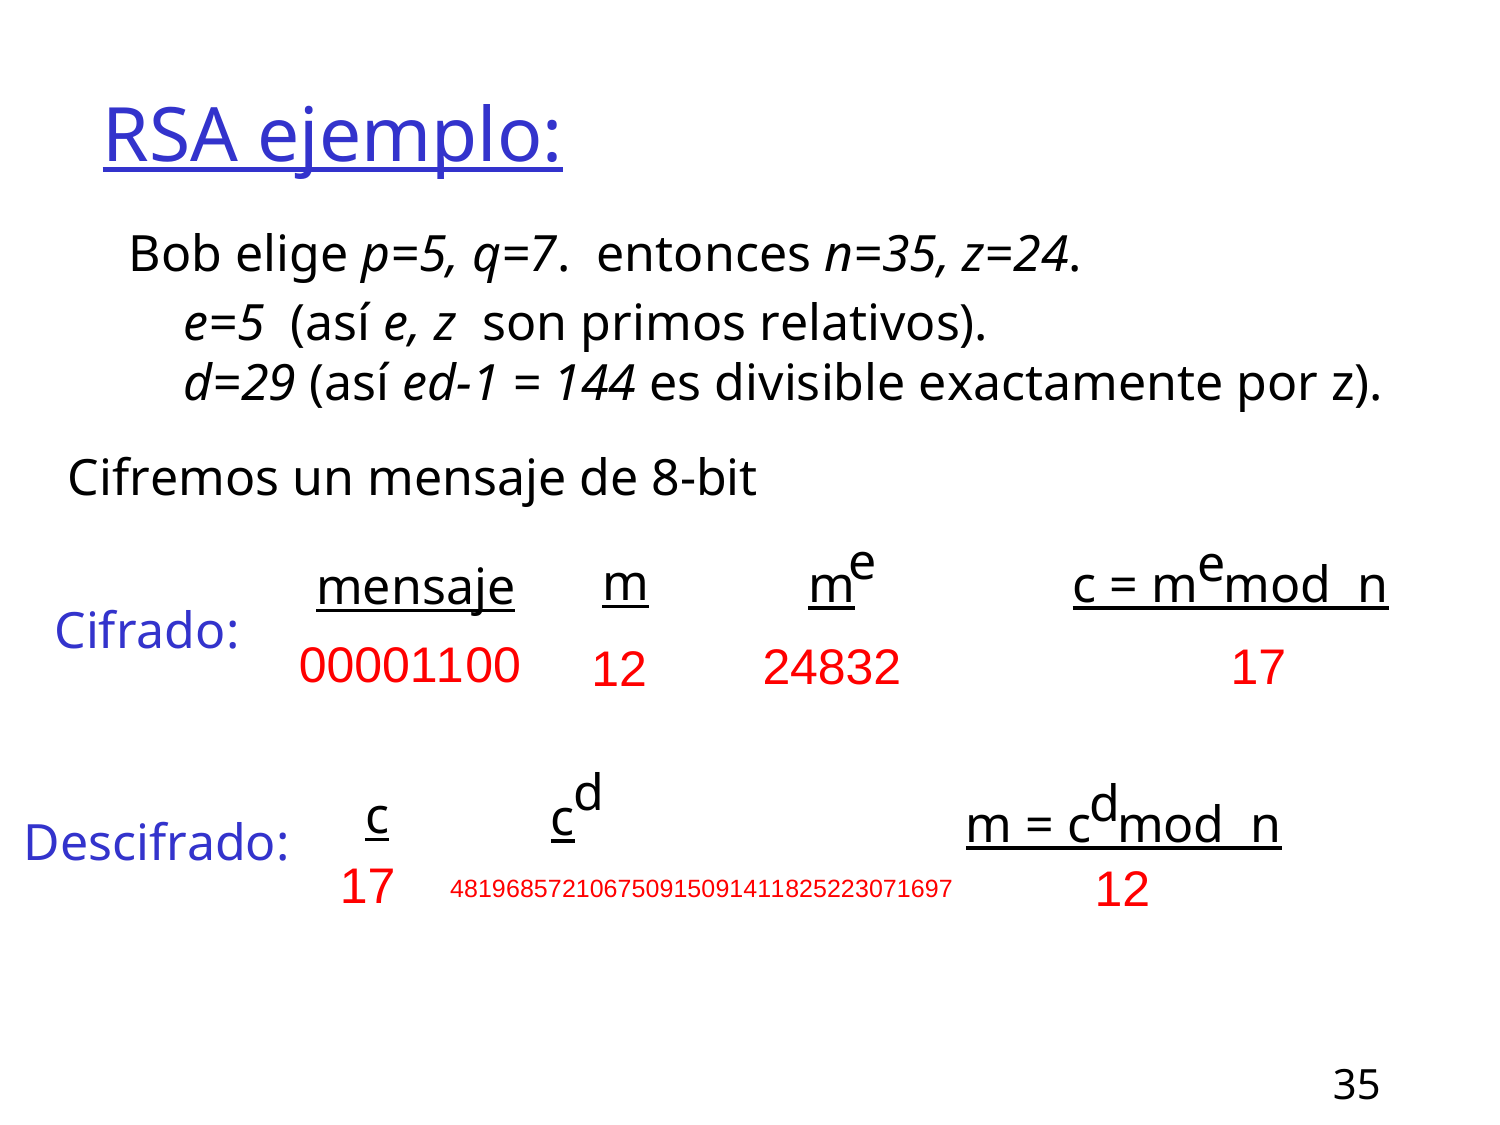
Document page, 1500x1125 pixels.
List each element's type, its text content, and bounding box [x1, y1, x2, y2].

text_box m = c mod n [951, 785, 1297, 861]
text_box Bob elige p=5, q=7. entonces n=35, z=24. [114, 213, 1098, 289]
text_box d [1074, 763, 1135, 840]
text_box Cifremos un mensaje de 8-bit [53, 437, 774, 513]
text_box mensaje [301, 547, 531, 623]
text_box e [1182, 523, 1241, 599]
text_box m [587, 543, 664, 619]
text_box 12 [576, 628, 662, 705]
text_box 481968572106750915091411825223071697 [435, 864, 969, 910]
text_box e=5 (así e, z son primos relativos). d=29 (así ed-1 = 144 es divisible exactamente por z). [169, 282, 1399, 479]
text_box 17 [1215, 627, 1301, 703]
text_box e [833, 521, 892, 598]
title RSA ejemplo: [87, 37, 1363, 225]
text_box Descifrado: [8, 803, 305, 879]
text_box d [559, 752, 620, 829]
text_box c [350, 776, 405, 846]
text_box 24832 [747, 627, 917, 703]
text_box 12 [1079, 848, 1166, 924]
text_box 17 [325, 846, 411, 922]
text_box c = m mod n [1057, 544, 1404, 620]
text_box Cifrado: [39, 591, 255, 667]
text_box 00001100 [284, 624, 536, 701]
text_box c [536, 777, 590, 854]
text_box m [793, 544, 870, 621]
